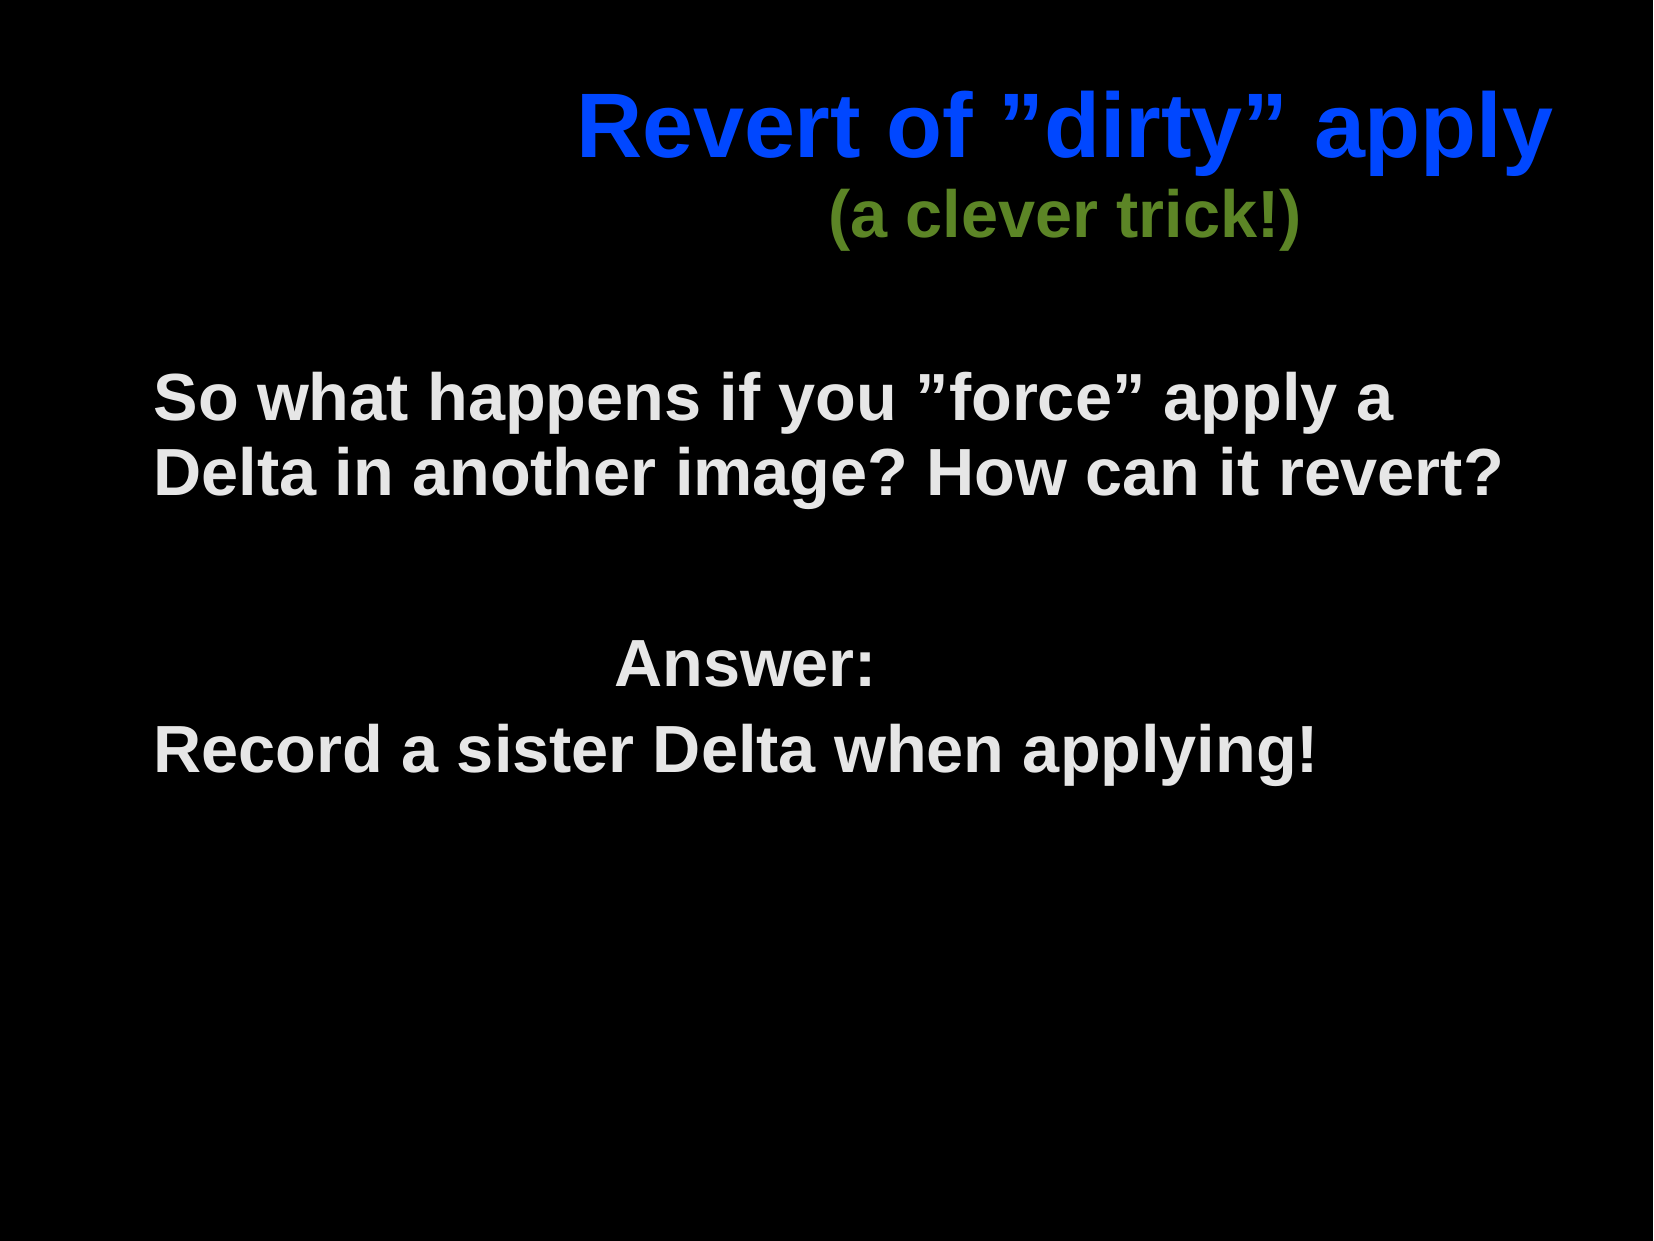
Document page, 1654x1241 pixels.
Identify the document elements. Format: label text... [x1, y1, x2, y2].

title Revert of ”dirty” apply (a clever trick!) [555, 56, 1576, 271]
list So what happens if you ”force” apply a Delta in another image? How can it revert? Answer: Record a sister Delta when applying! [82, 360, 1571, 1095]
